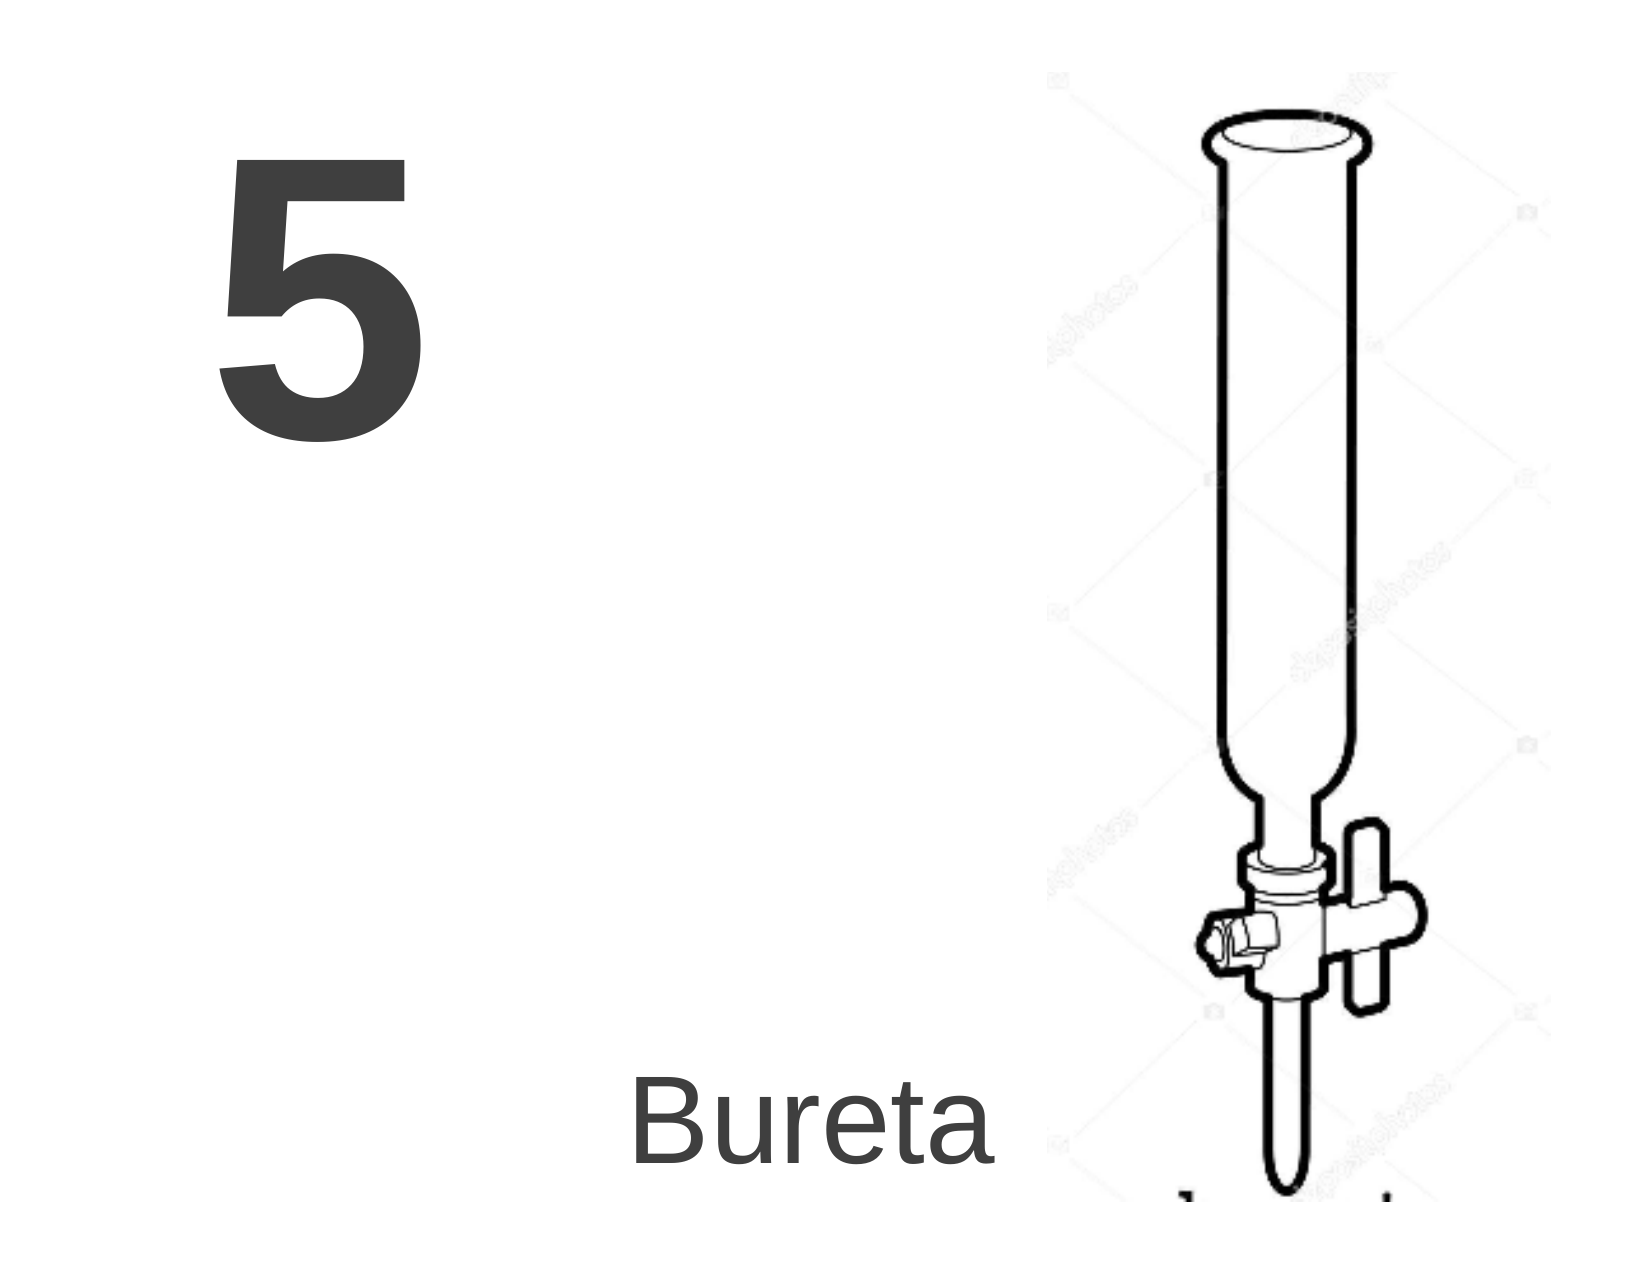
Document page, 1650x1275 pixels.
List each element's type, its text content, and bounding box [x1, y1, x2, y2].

text_box 5 [91, 83, 549, 534]
picture [1047, 72, 1551, 1202]
text_box Bureta [85, 1031, 1047, 1199]
